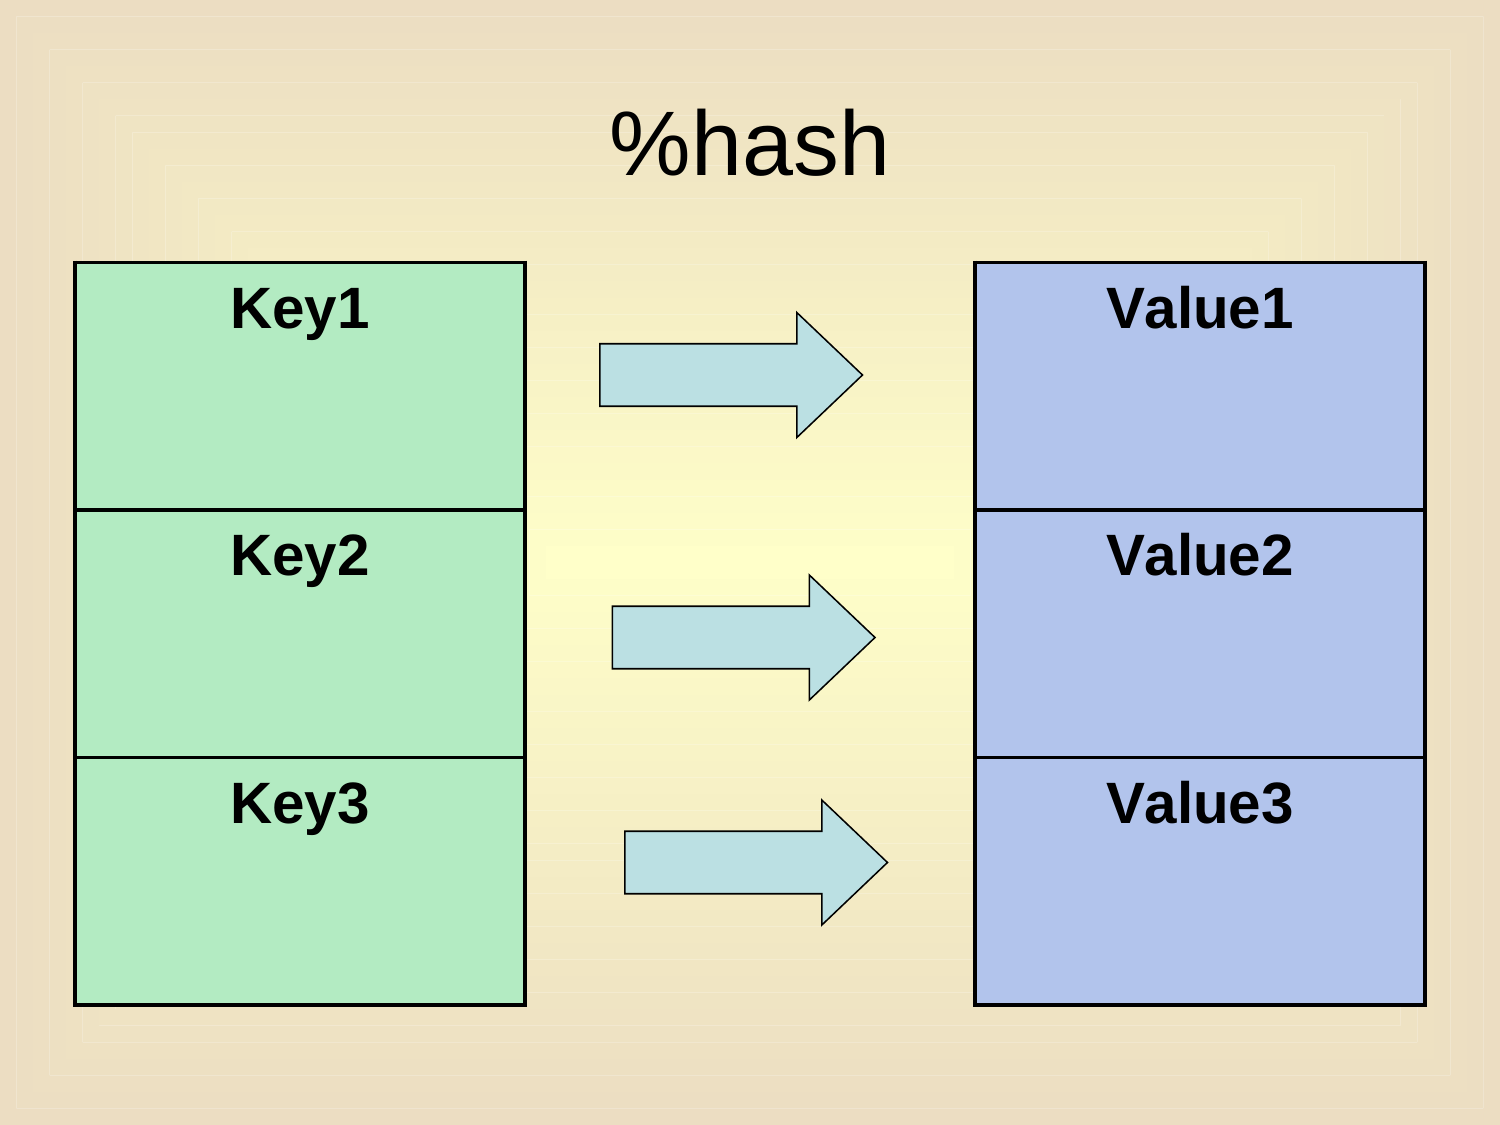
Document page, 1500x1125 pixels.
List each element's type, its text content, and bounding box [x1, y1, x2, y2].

text_box [624, 800, 888, 926]
table_cell [527, 510, 973, 758]
table_header Key1 [77, 264, 523, 508]
table_cell [527, 758, 973, 1005]
table_header [527, 262, 973, 510]
table_cell Value2 [977, 512, 1423, 756]
text_box [612, 575, 876, 701]
title %hash [75, 45, 1426, 233]
table_header Value1 [977, 264, 1423, 508]
table_cell Value3 [977, 759, 1423, 1003]
table_cell Key3 [77, 759, 523, 1003]
text_box [599, 312, 863, 438]
table_cell Key2 [77, 512, 523, 756]
